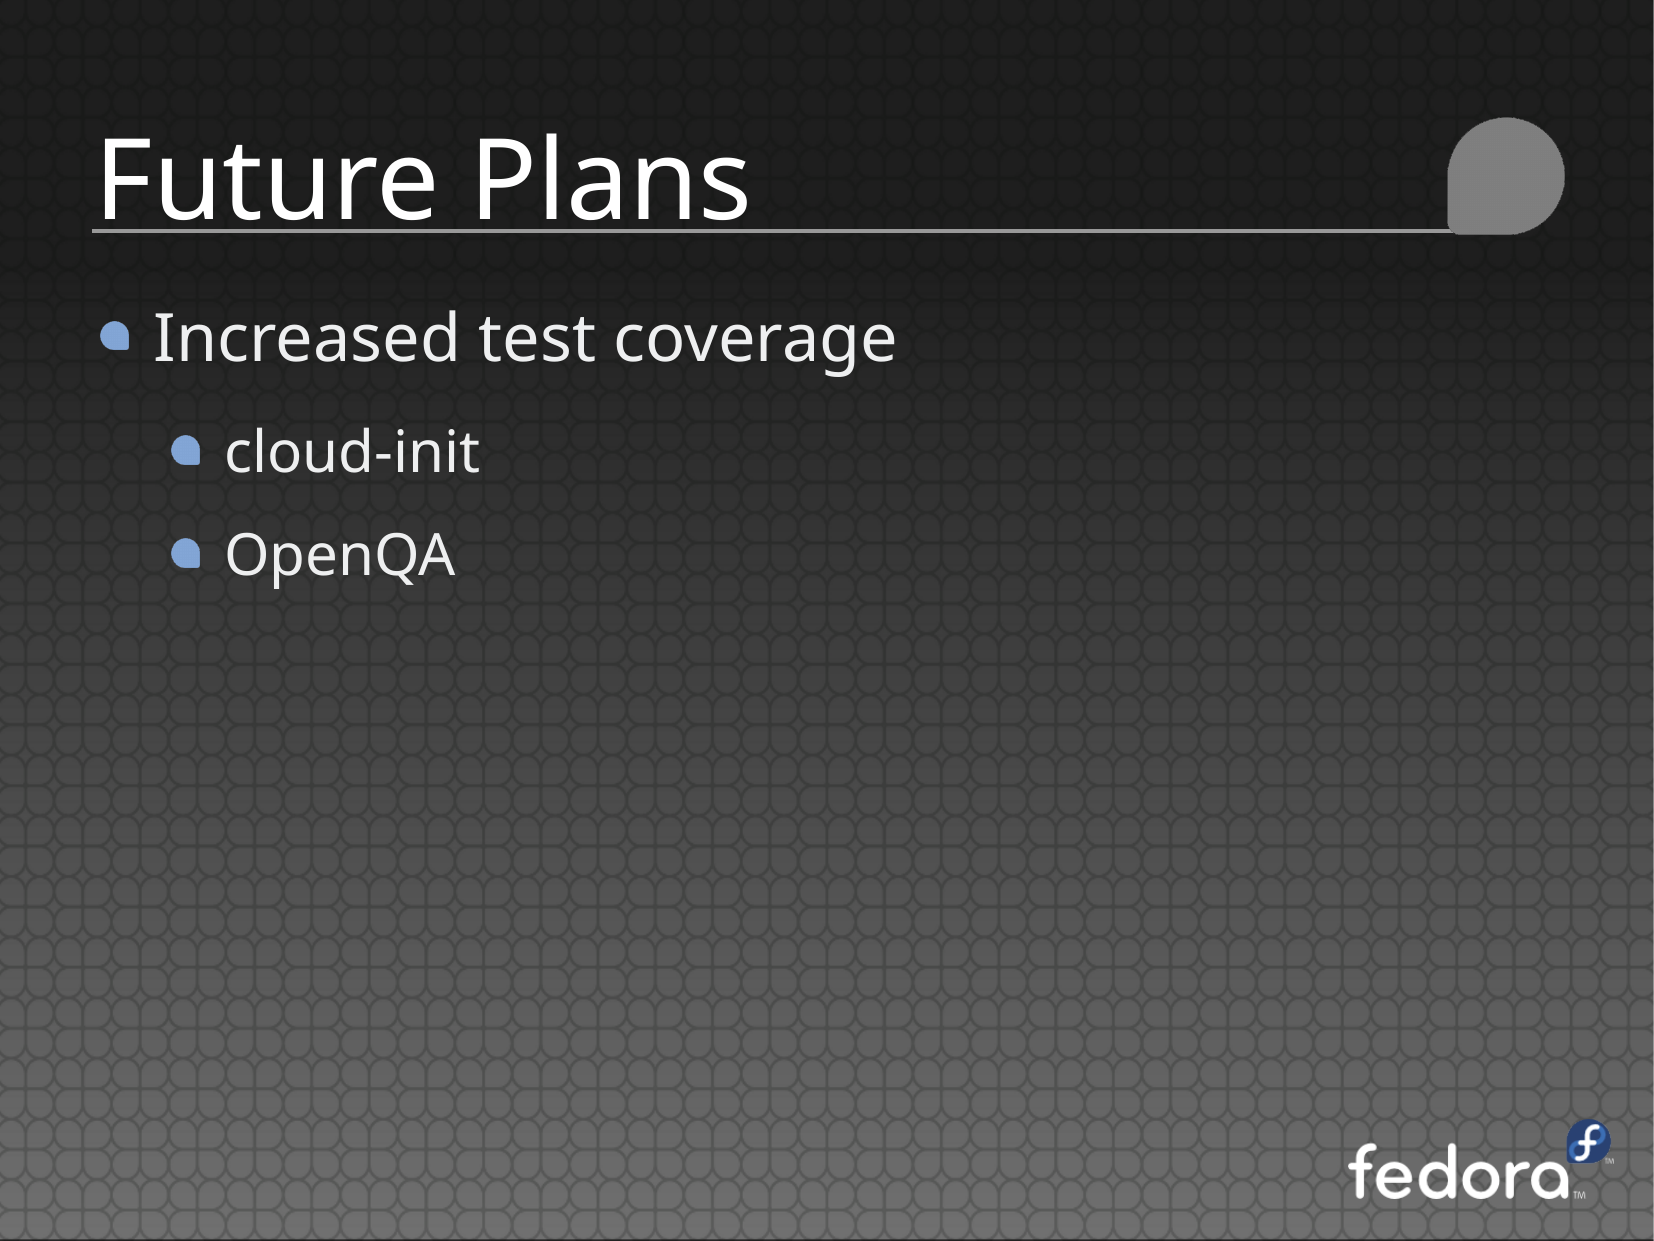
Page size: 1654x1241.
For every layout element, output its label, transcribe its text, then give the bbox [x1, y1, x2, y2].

list Increased test coverage cloud-init OpenQA [82, 290, 1571, 1094]
title Future Plans [94, 100, 1426, 251]
picture [0, 0, 1654, 1241]
